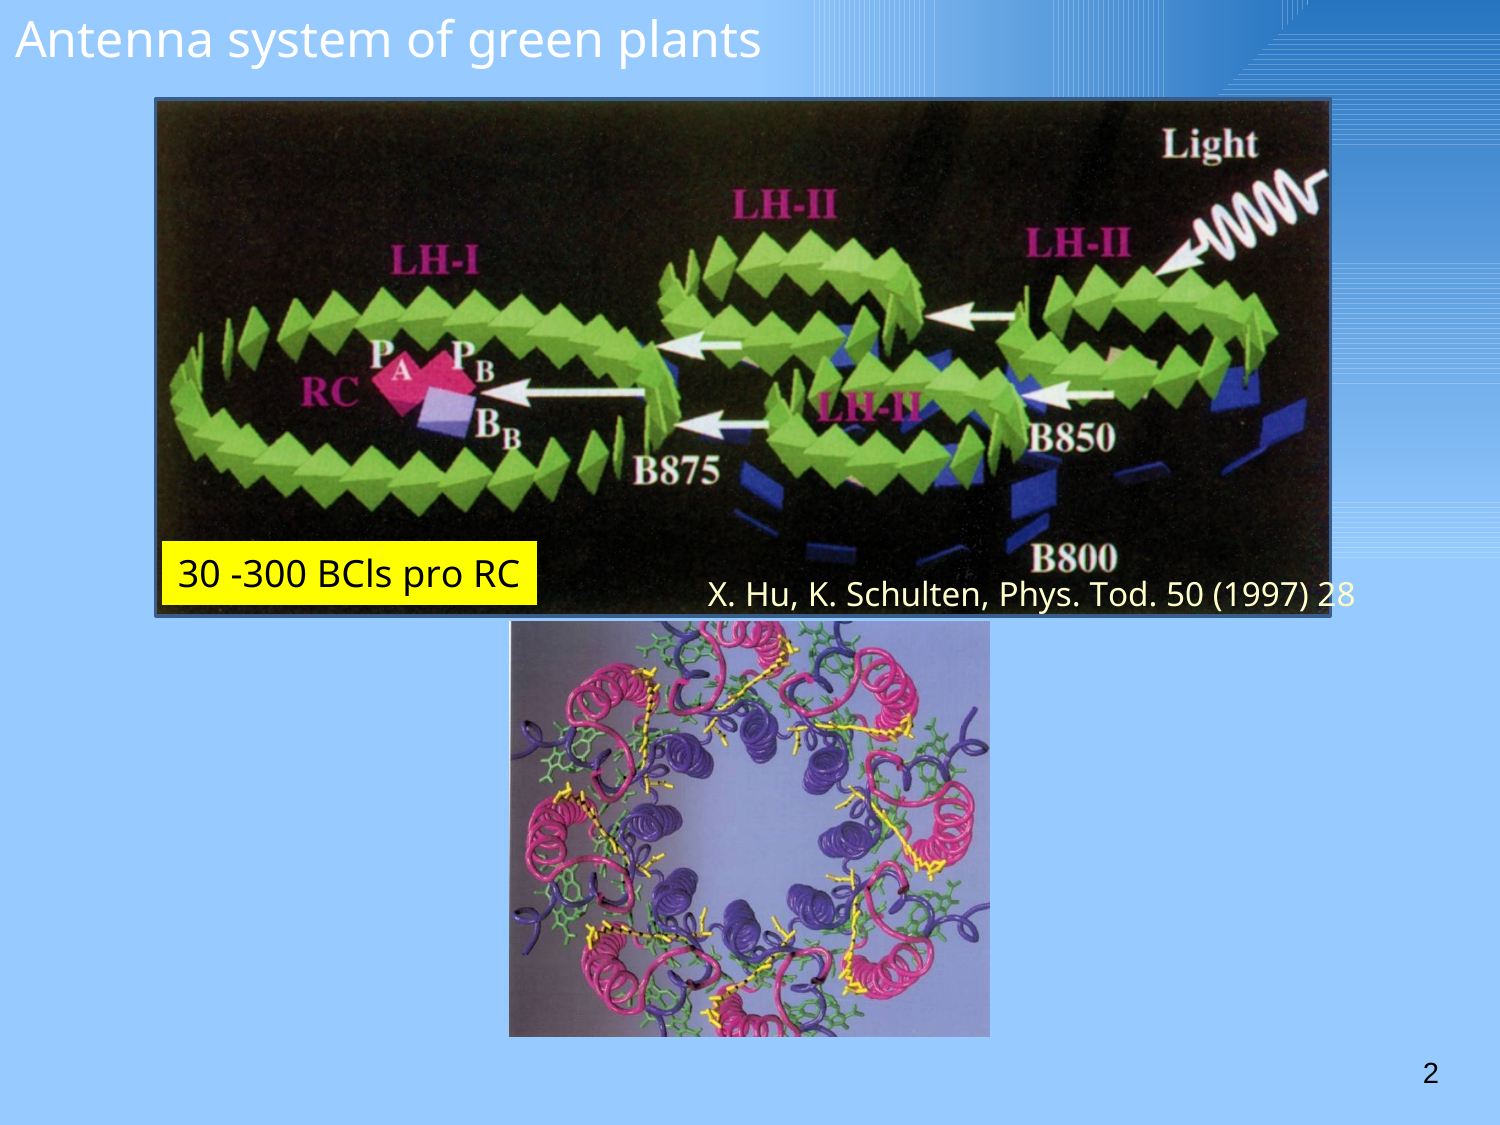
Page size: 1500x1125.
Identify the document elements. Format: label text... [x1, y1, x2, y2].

text_box 30 -300 BCls pro RC [162, 542, 522, 605]
text_box X. Hu, K. Schulten, Phys. Tod. 50 (1997) 28 [692, 565, 1342, 621]
chart [157, 101, 1329, 614]
text_box Antenna system of green plants [0, 0, 1083, 75]
text_box [1407, 1046, 1500, 1108]
picture [509, 621, 990, 1037]
